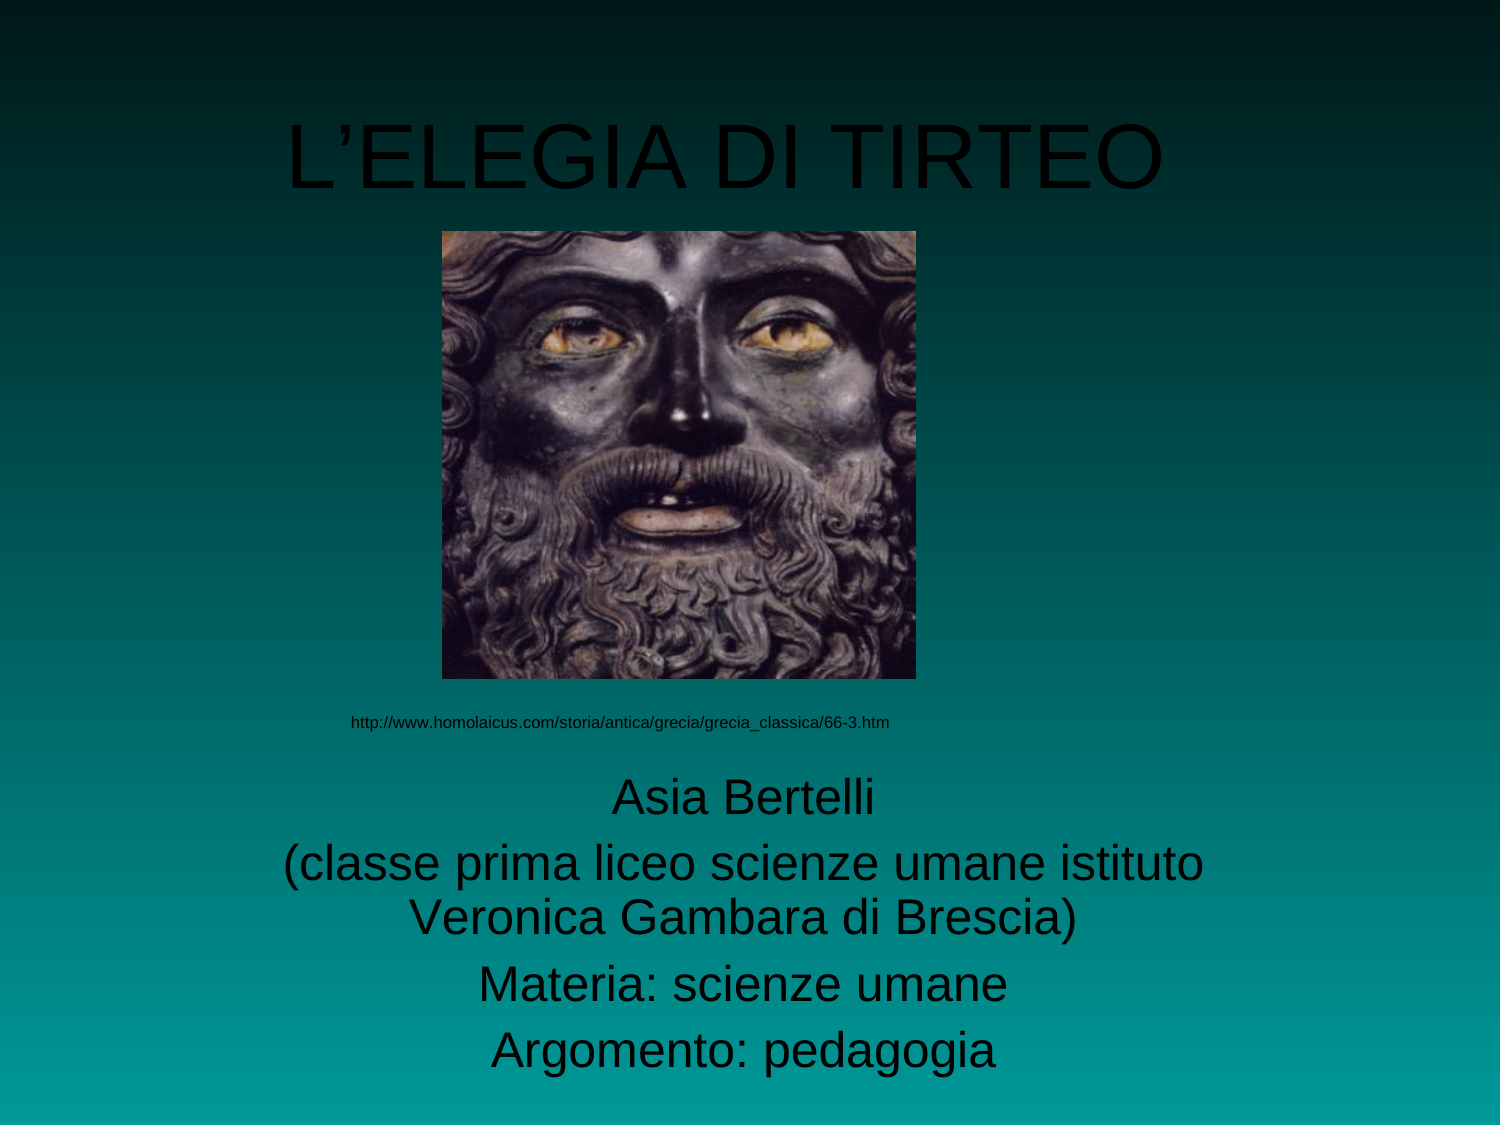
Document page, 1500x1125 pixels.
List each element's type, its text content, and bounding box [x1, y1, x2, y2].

title L’ELEGIA DI TIRTEO [88, 30, 1364, 273]
text_box http://www.homolaicus.com/storia/antica/grecia/grecia_classica/66-3.htm [336, 704, 906, 740]
picture [442, 231, 916, 679]
subtitle Asia Bertelli (classe prima liceo scienze umane istituto Veronica Gambara di Brescia) Materia: scienze umane Argomento: pedagogia [218, 763, 1269, 1125]
